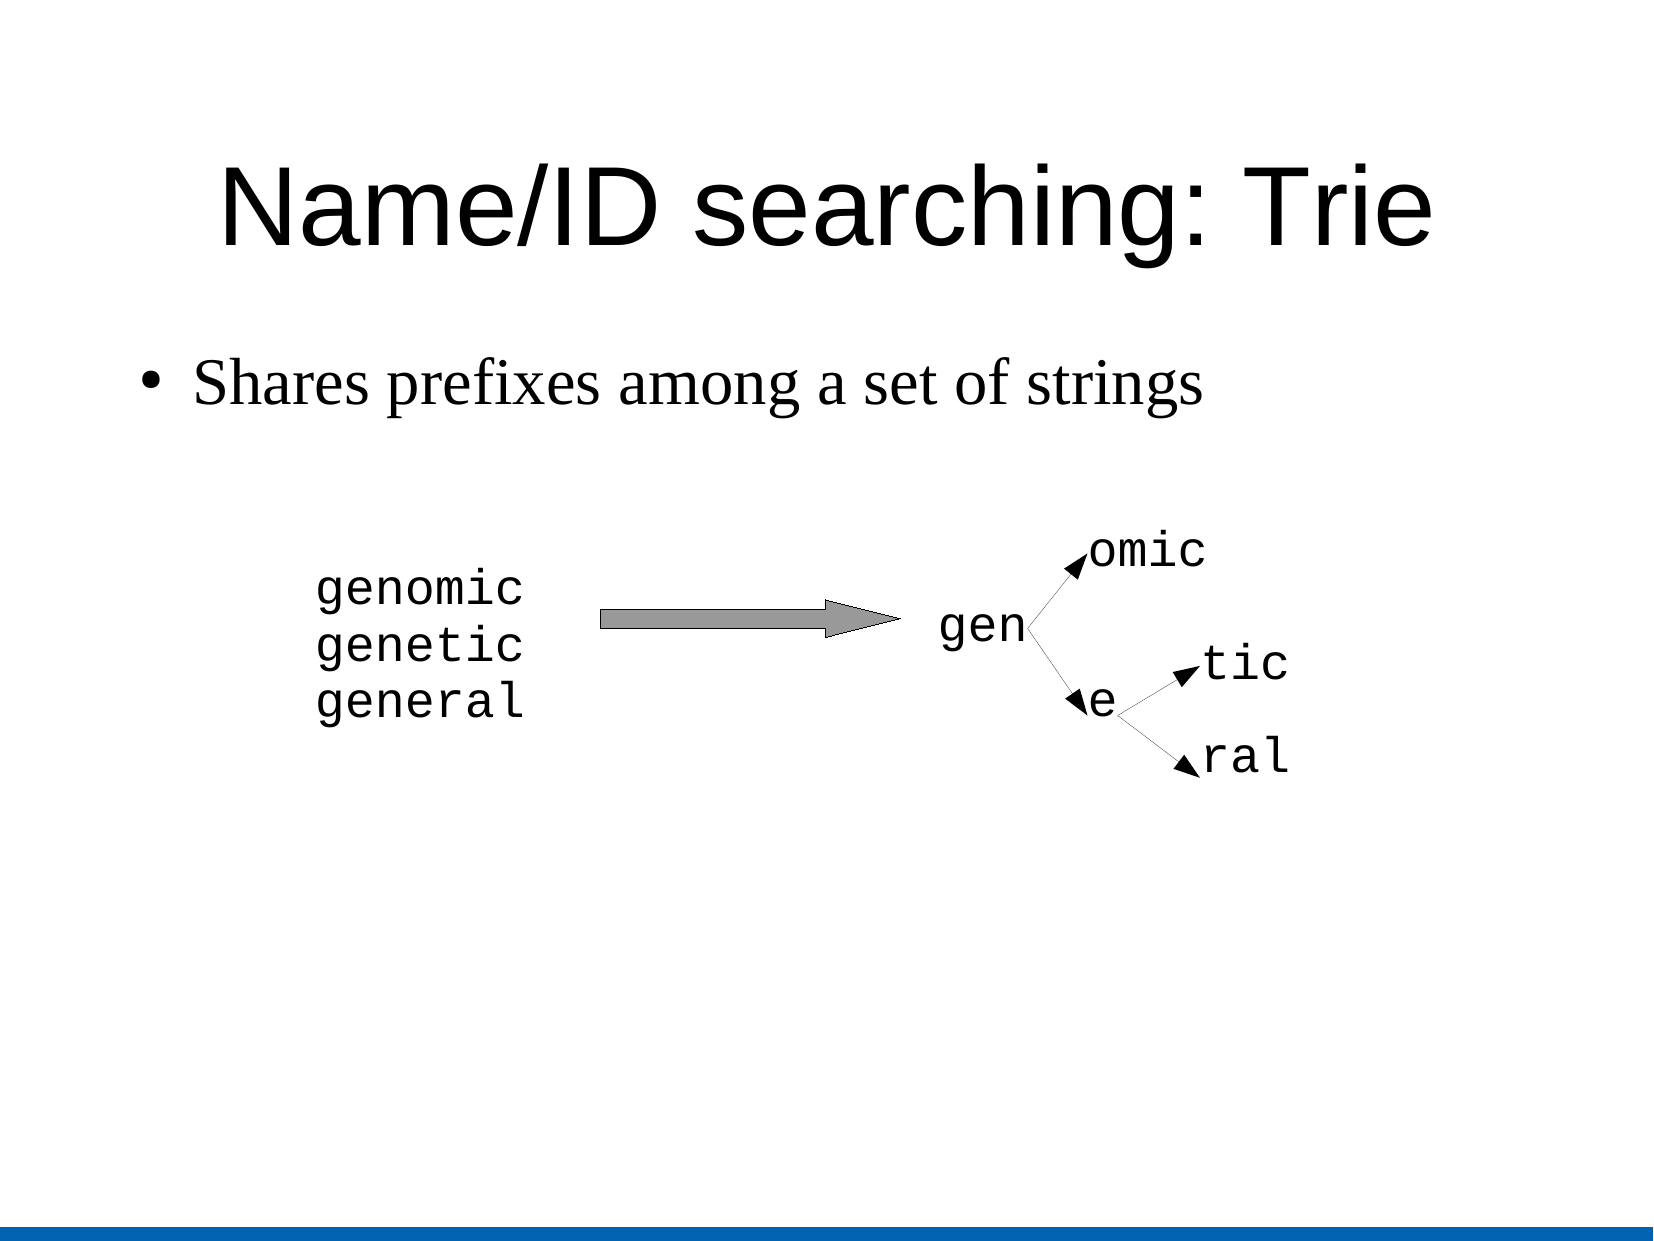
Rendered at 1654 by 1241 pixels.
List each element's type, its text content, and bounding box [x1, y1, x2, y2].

list Shares prefixes among a set of strings [121, 344, 1533, 1127]
text_box tic [1200, 637, 1291, 695]
text_box e [1087, 675, 1118, 757]
text_box [600, 599, 901, 638]
title Name/ID searching: Trie [121, 102, 1533, 311]
text_box gen [937, 600, 1028, 657]
text_box ral [1200, 730, 1291, 826]
text_box omic [1087, 525, 1208, 582]
text_box genomic genetic general [314, 562, 526, 733]
